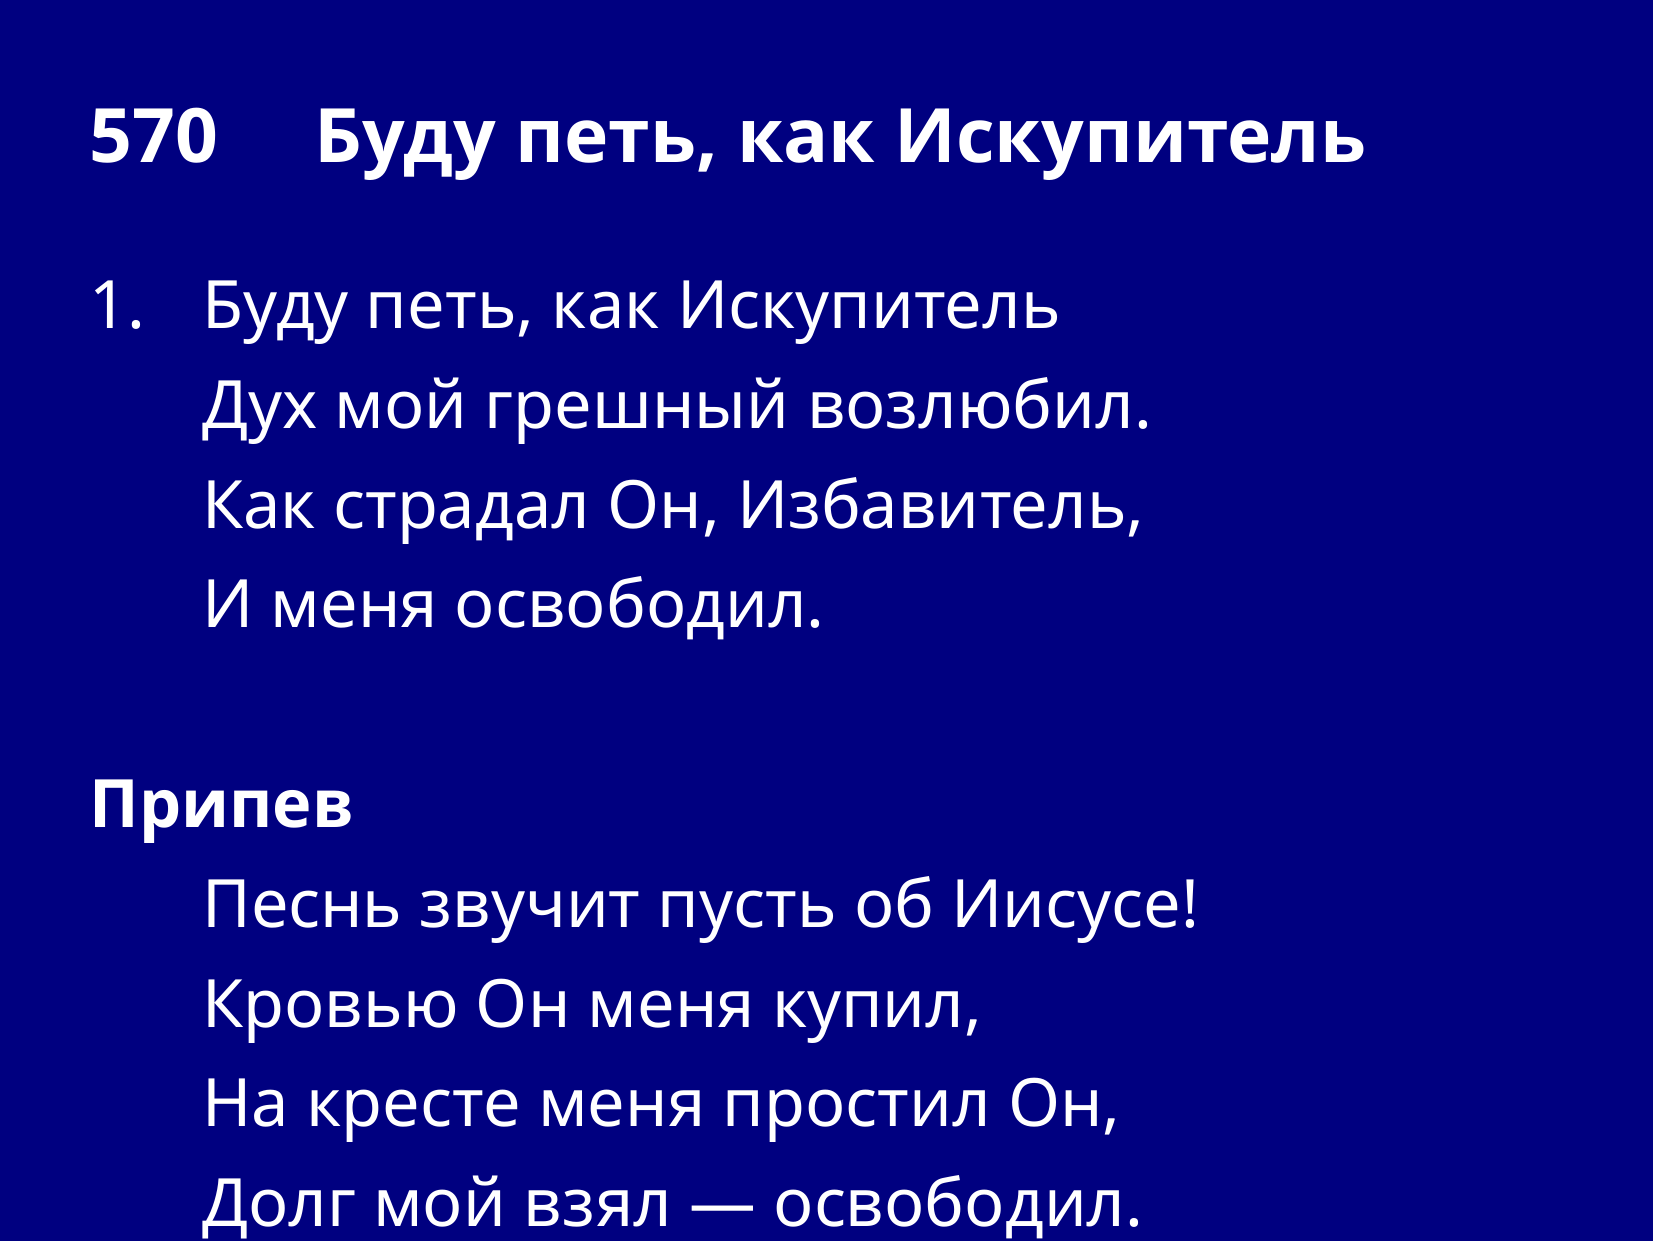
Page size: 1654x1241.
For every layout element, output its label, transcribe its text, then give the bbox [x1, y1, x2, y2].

text_box 570 Буду петь, как Искупитель [75, 75, 1576, 188]
text_box 1. Буду петь, как Искупитель Дух мой грешный возлюбил. Как страдал Он, Избавитель, И меня освободил. Припев Песнь звучит пусть об Иисусе! Кровью Он меня купил, На кресте меня простил Он, Долг мой взял — освободил. [75, 188, 1576, 1163]
